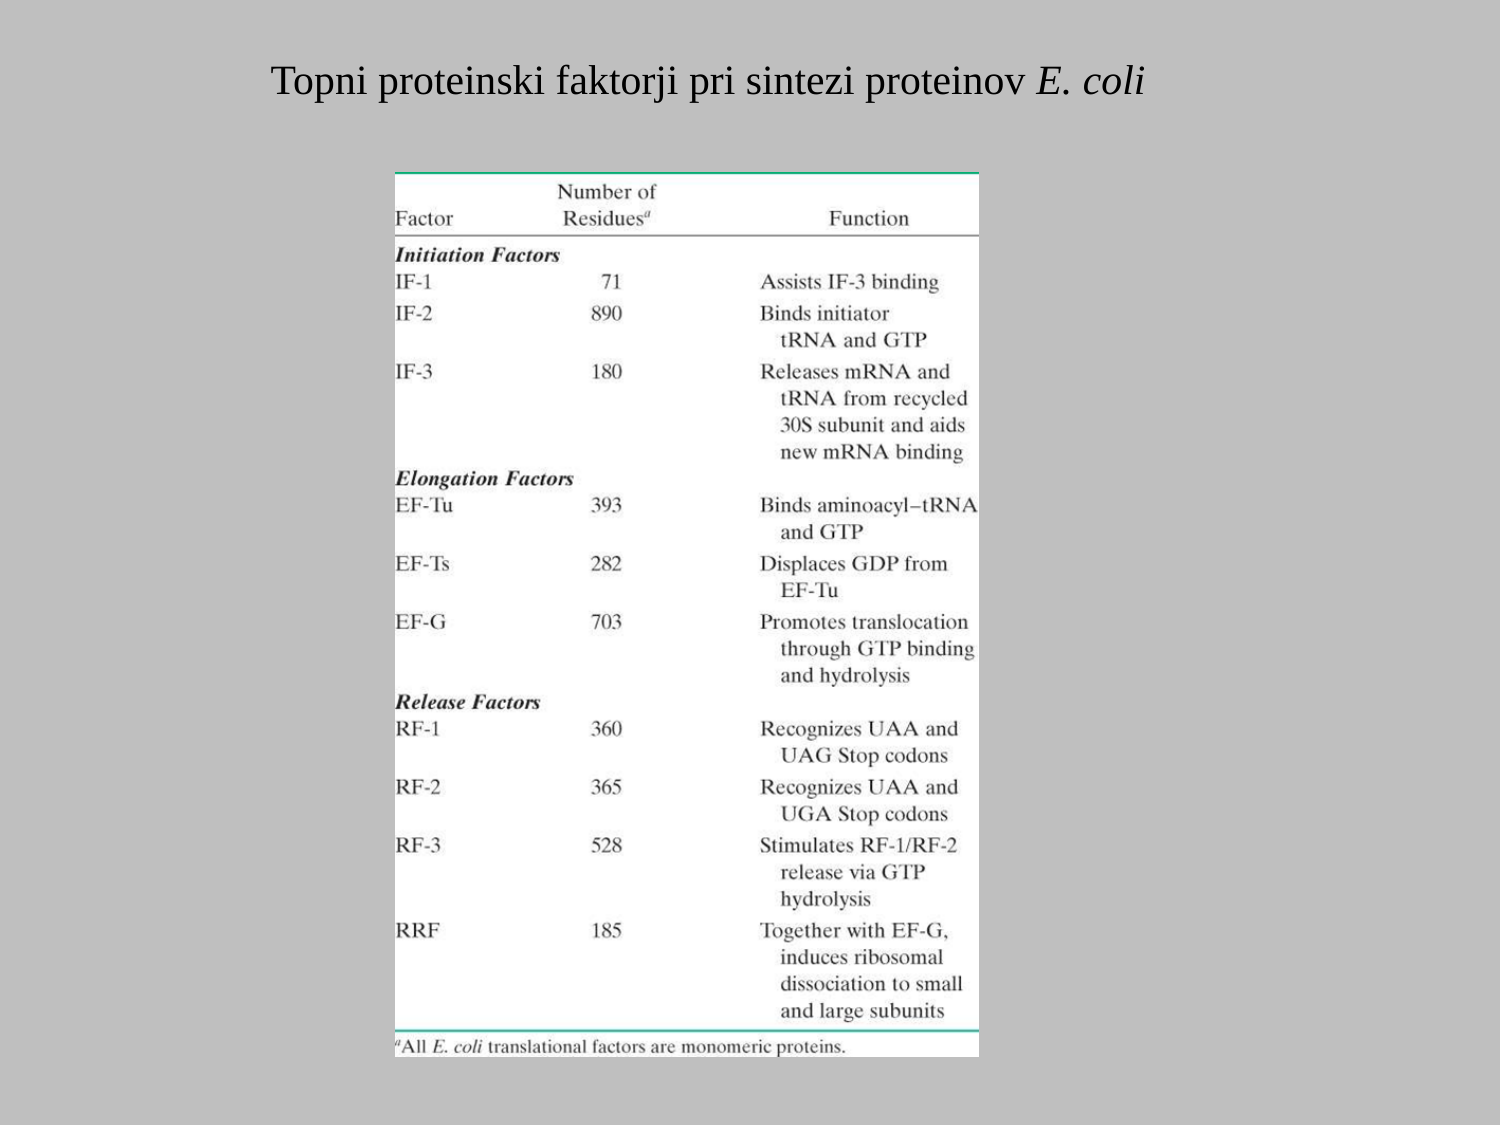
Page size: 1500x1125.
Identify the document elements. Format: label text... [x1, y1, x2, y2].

text_box Topni proteinski faktorji pri sintezi proteinov E. coli [255, 45, 1161, 111]
picture [395, 172, 979, 1057]
